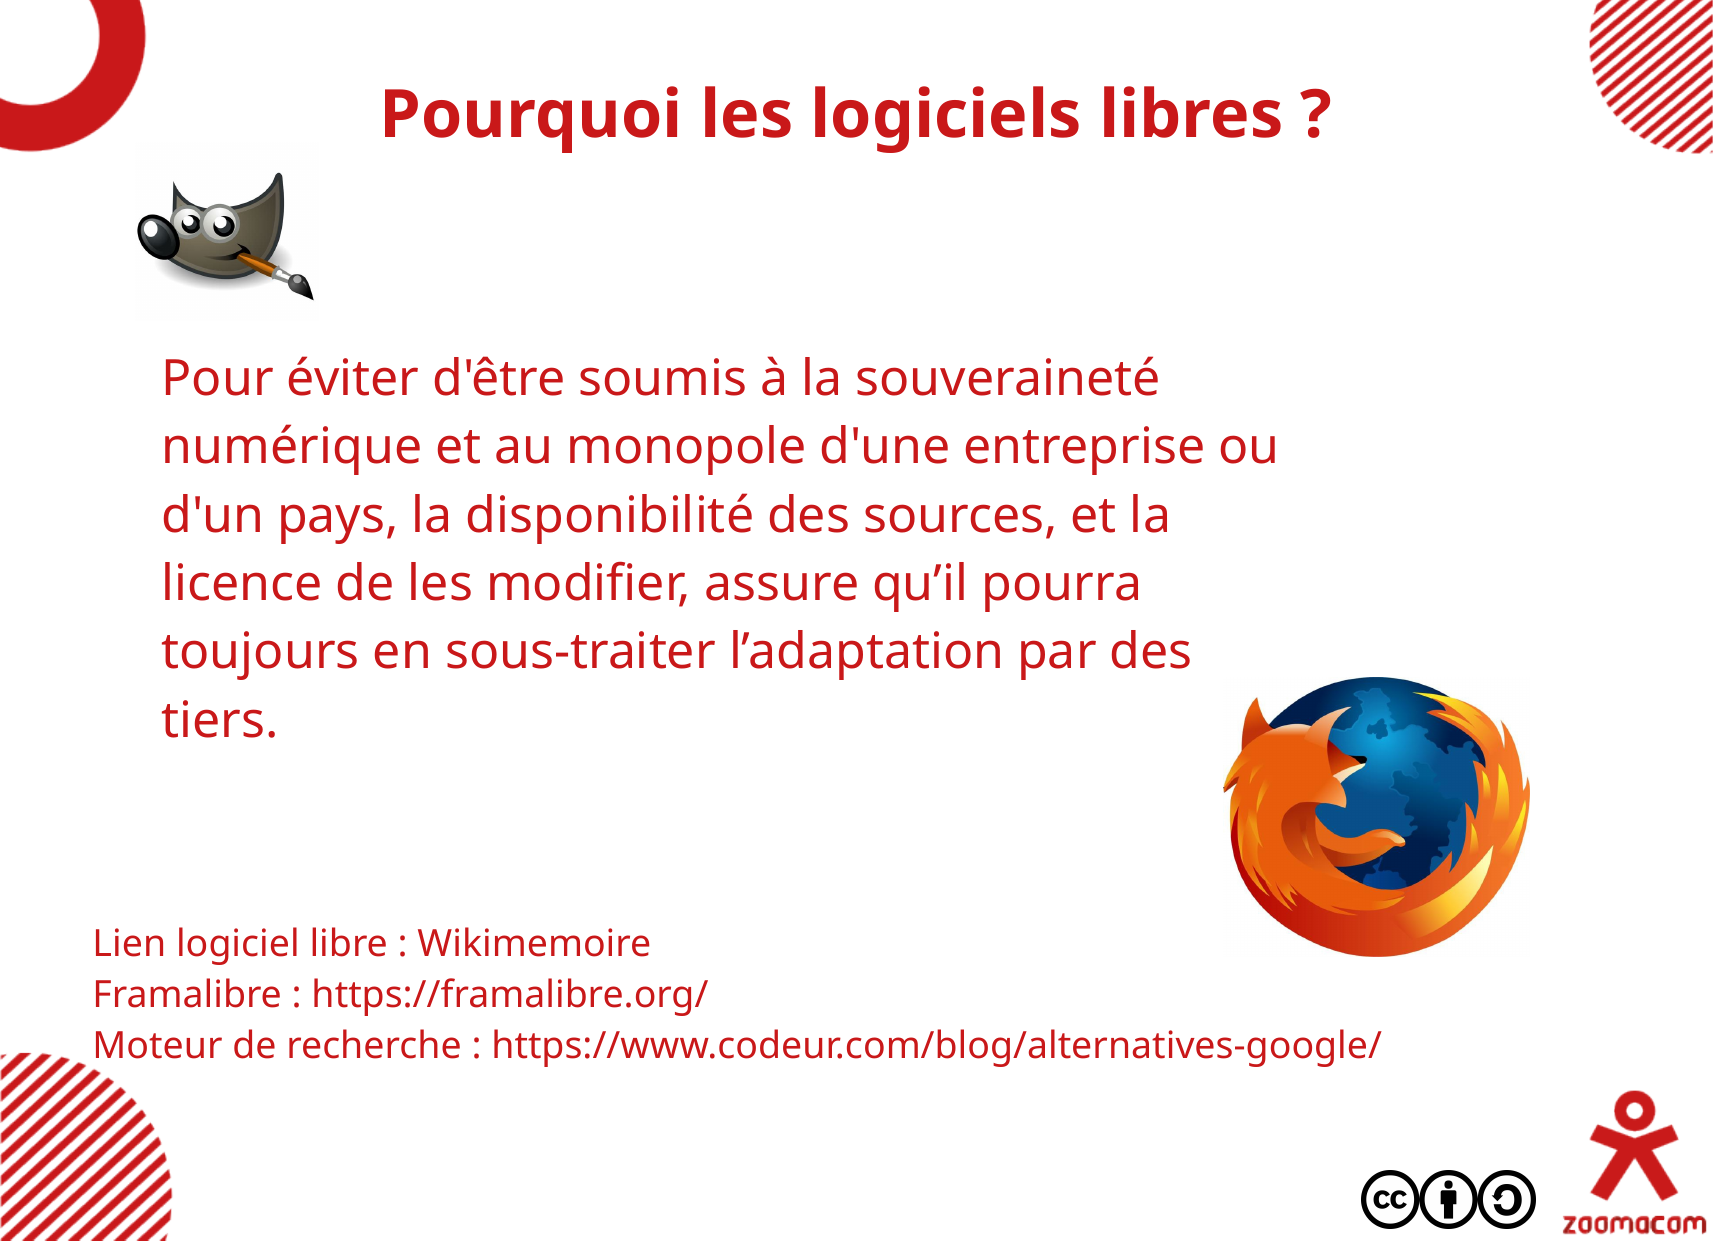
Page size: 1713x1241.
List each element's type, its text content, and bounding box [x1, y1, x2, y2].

text_box Pour éviter d'être soumis à la souveraineté numérique et au monopole d'une entreprise ou d'un pays, la disponibilité des sources, et la licence de les modifier, assure qu’il pourra toujours en sous-traiter l’adaptation par des tiers. [146, 334, 1303, 749]
title Pourquoi les logiciels libres ? [85, 8, 1628, 216]
text_box Lien logiciel libre : Wikimemoire Framalibre : https://framalibre.org/ Moteur de recherche : https://www.codeur.com/blog/alternatives-google/ [77, 909, 1542, 1075]
picture [0, 0, 1713, 1241]
